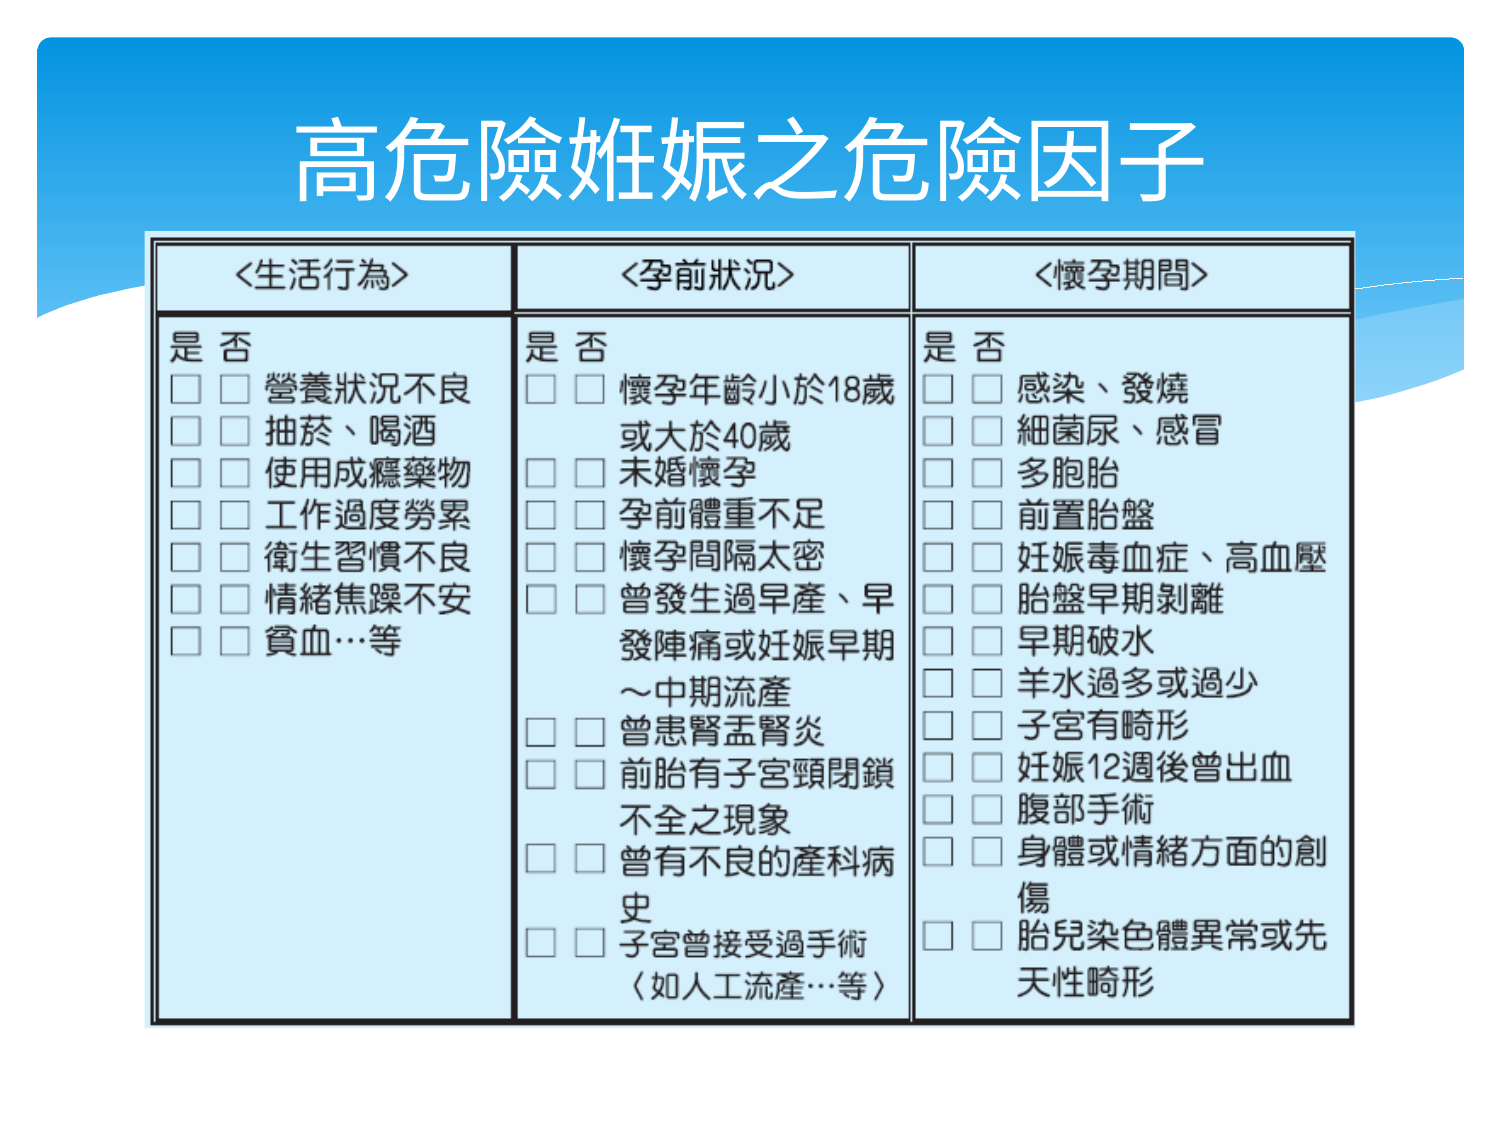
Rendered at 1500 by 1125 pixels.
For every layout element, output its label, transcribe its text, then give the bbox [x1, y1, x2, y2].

picture [144, 261, 1356, 1028]
title 高危險姙娠之危險因子 [75, 55, 1426, 261]
